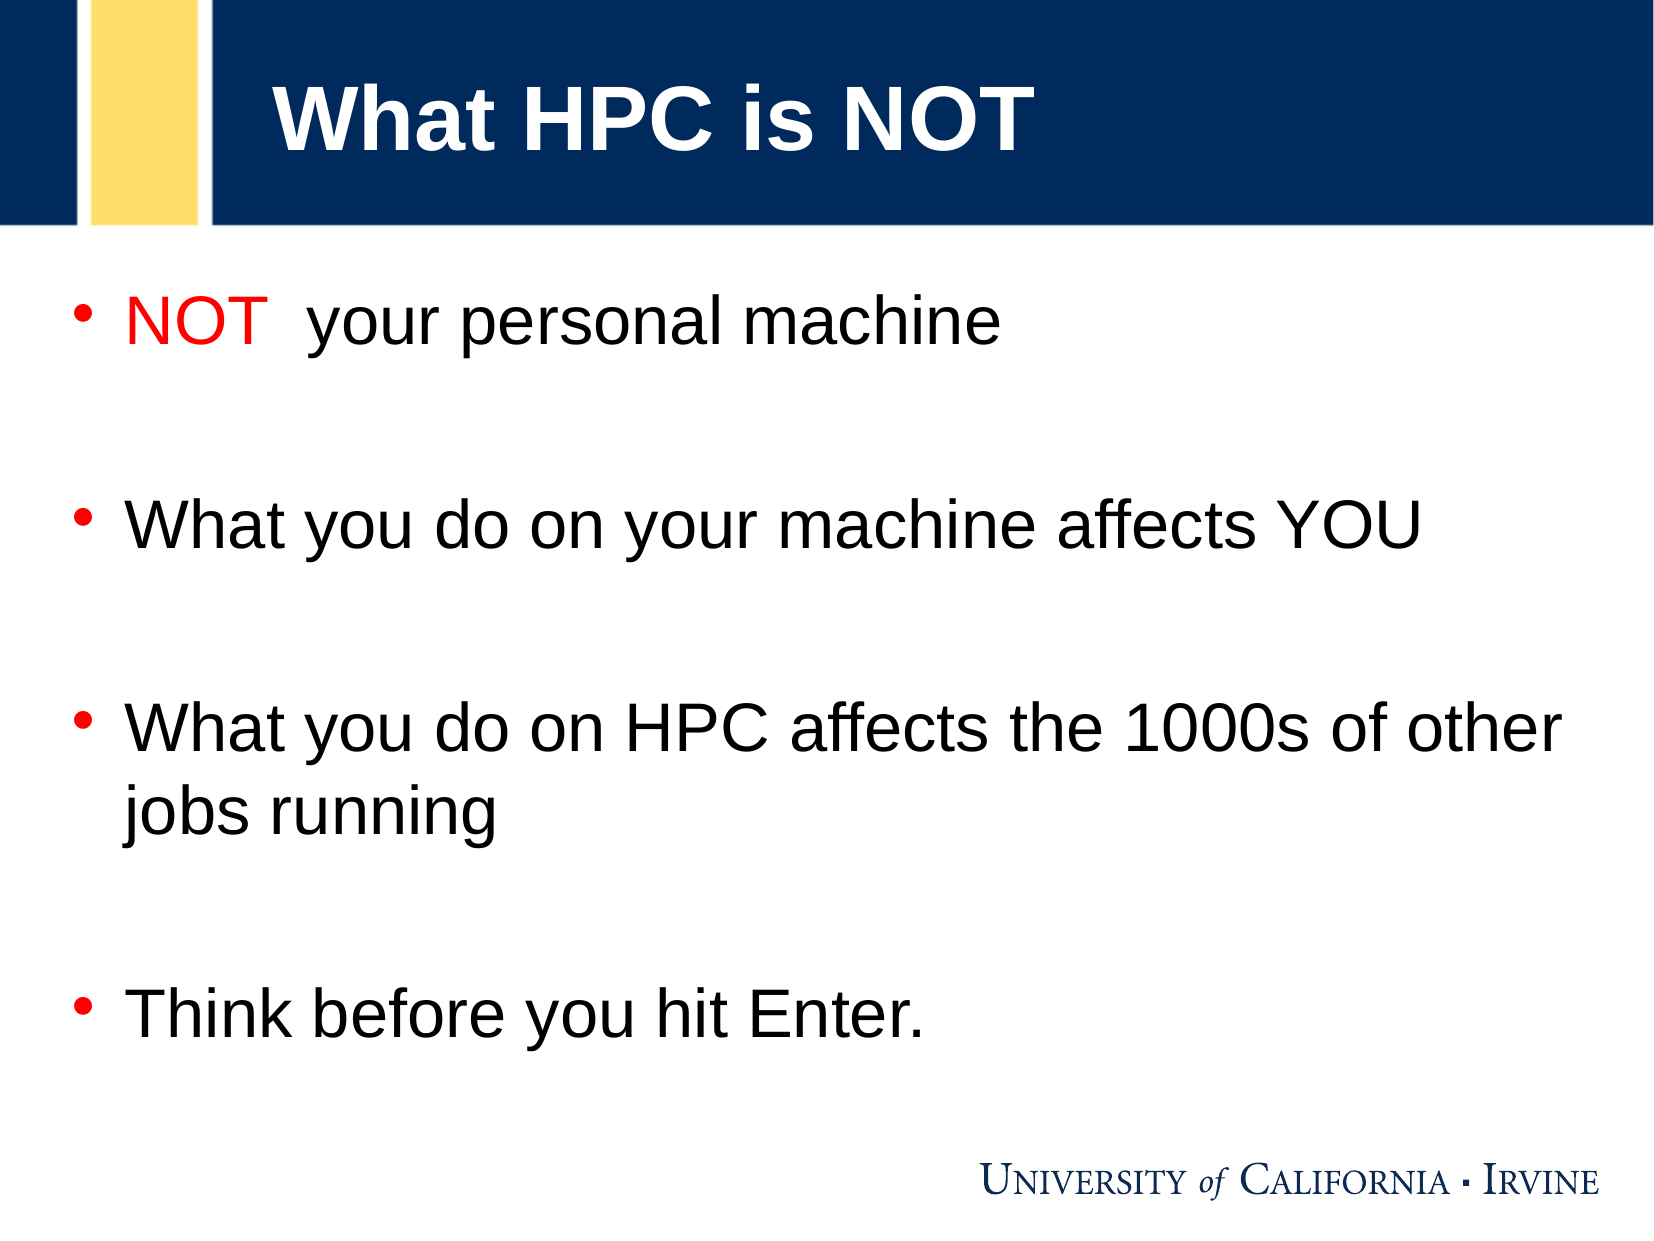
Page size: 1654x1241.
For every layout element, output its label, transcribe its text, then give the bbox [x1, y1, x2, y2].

picture [0, 0, 1654, 1241]
title What HPC is NOT [257, 0, 1654, 228]
subtitle NOT your personal machine What you do on your machine affects YOU What you do on HPC affects the 1000s of other jobs running Think before you hit Enter. [39, 268, 1615, 1130]
